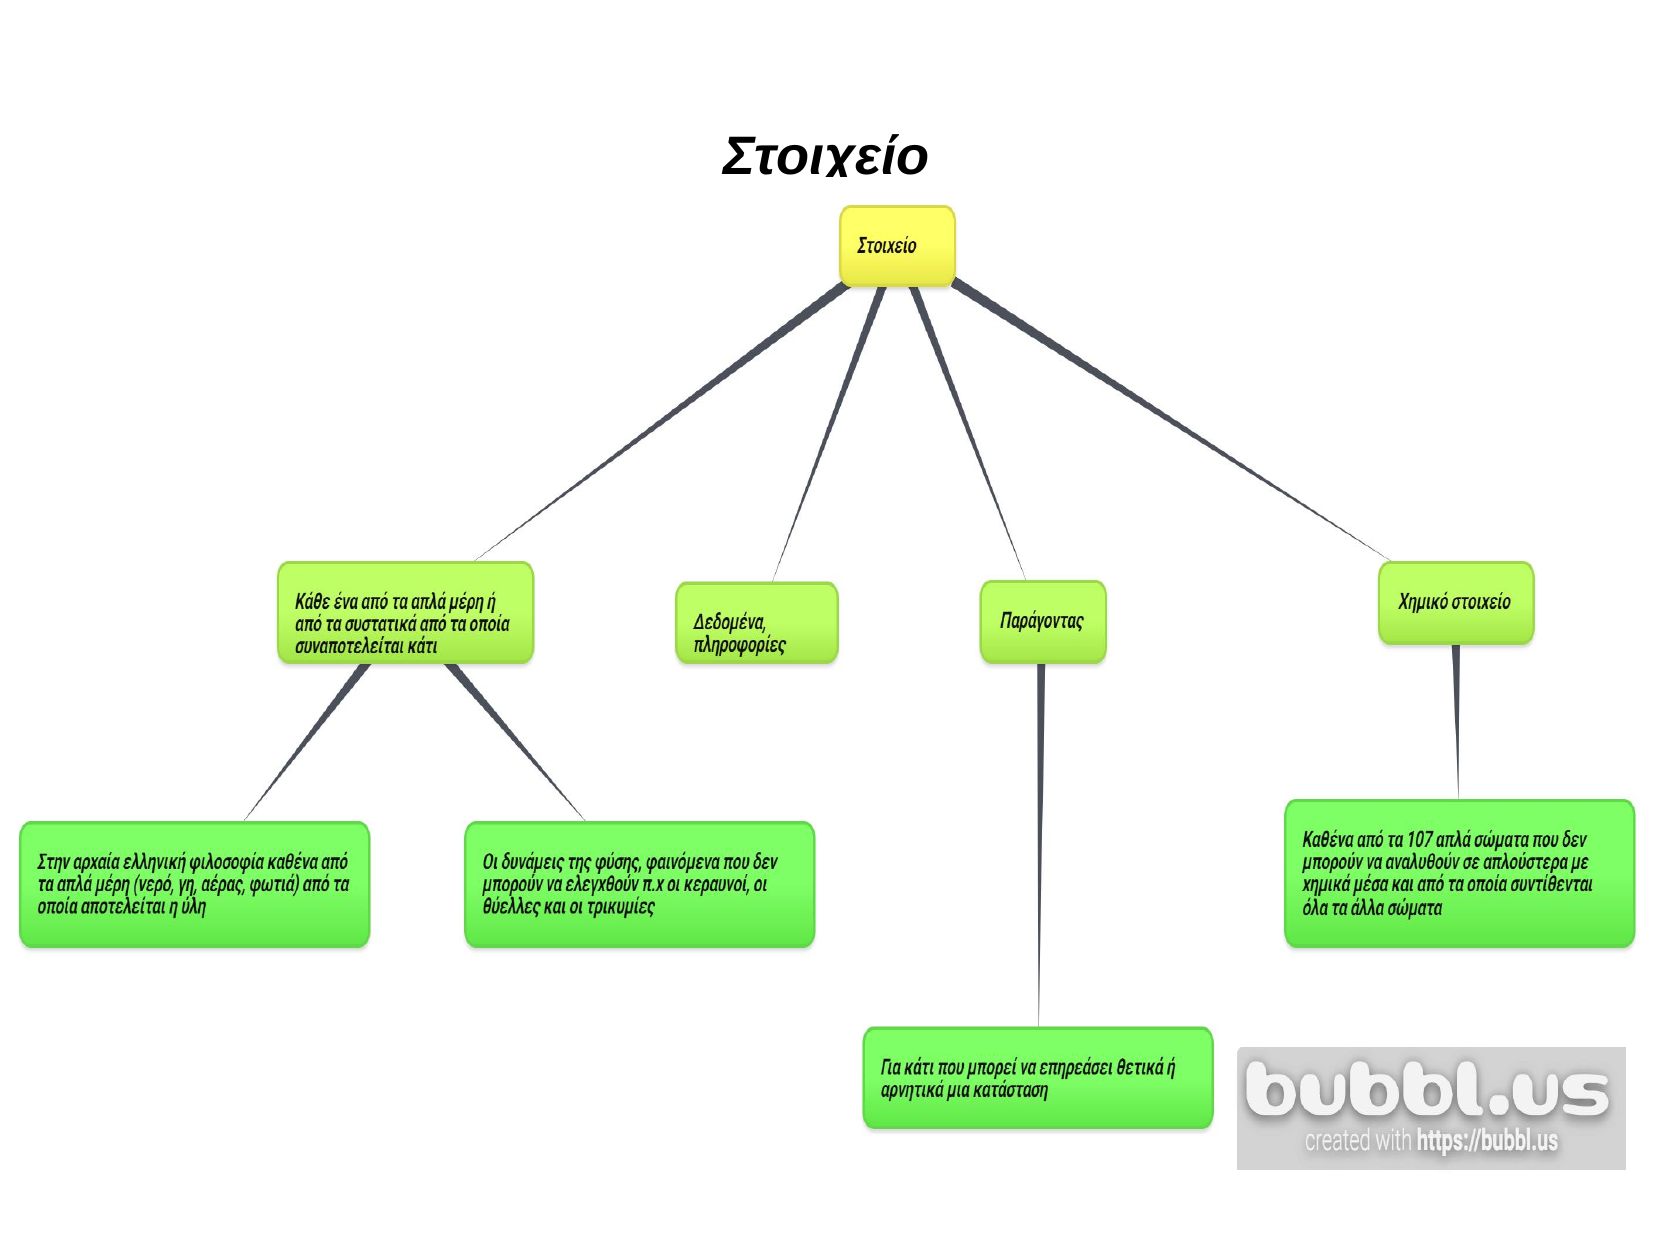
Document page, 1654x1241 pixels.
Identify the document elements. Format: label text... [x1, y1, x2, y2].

picture [0, 177, 1654, 1211]
title Στοιχείο [82, 49, 1571, 177]
